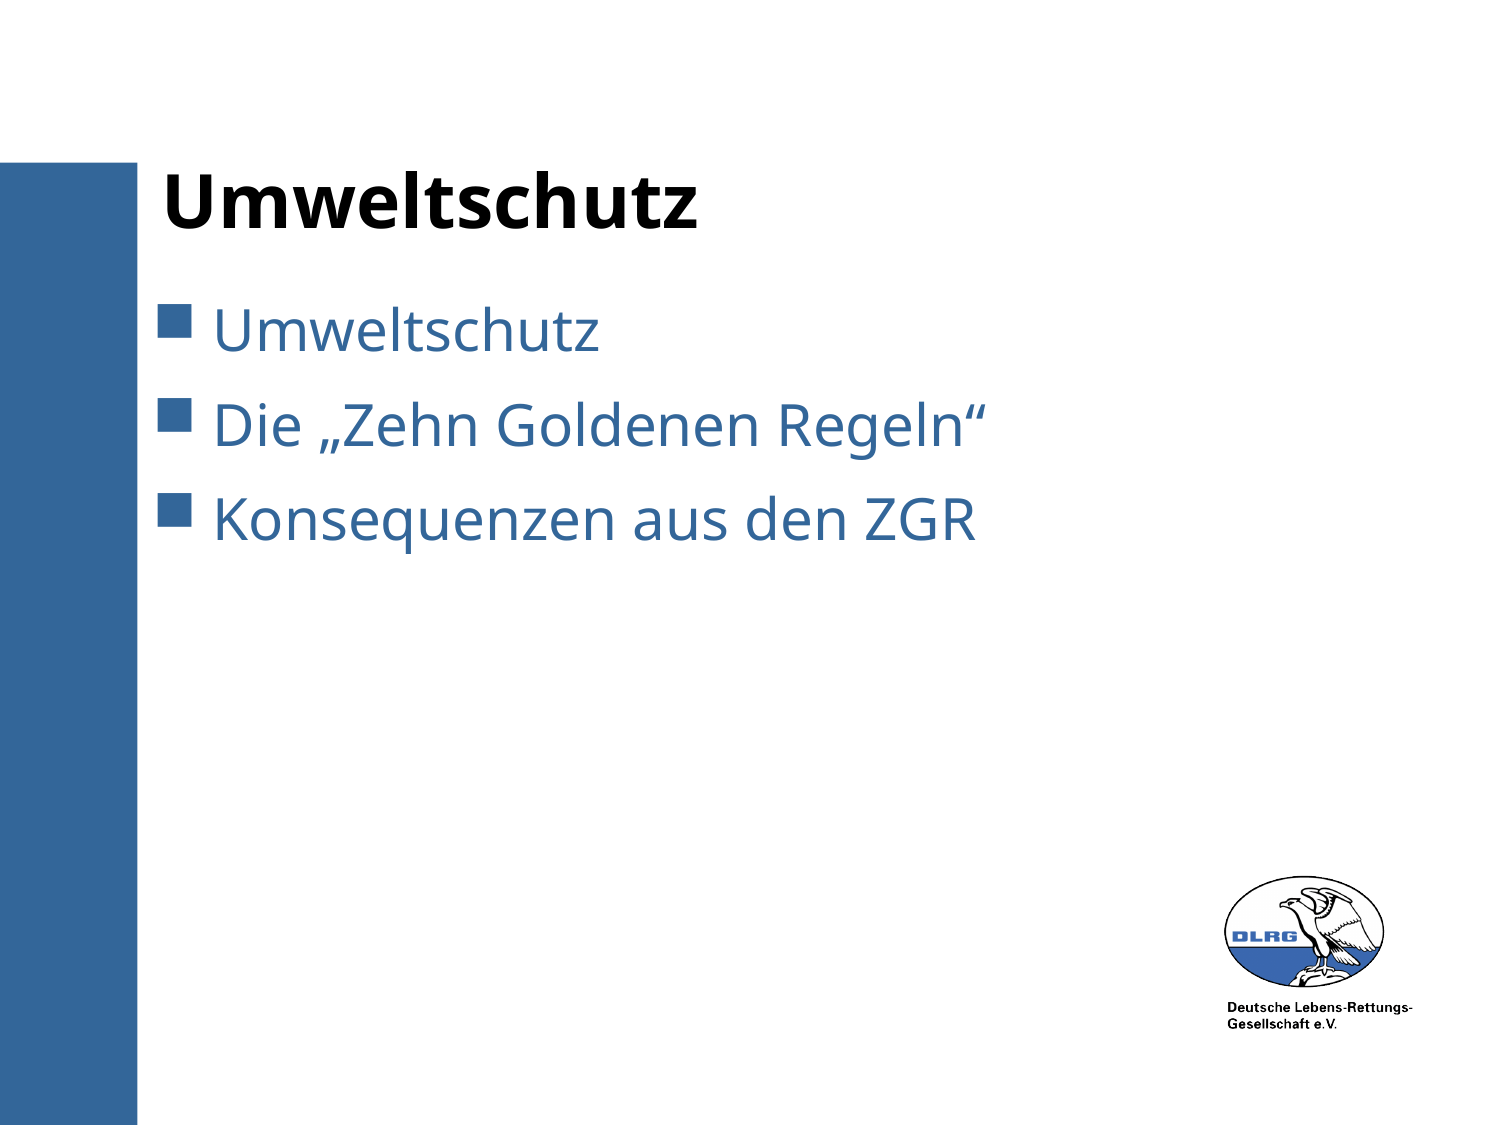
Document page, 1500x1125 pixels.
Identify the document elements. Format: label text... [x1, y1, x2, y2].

text_box Umweltschutz Die „Zehn Goldenen Regeln“ Konsequenzen aus den ZGR [138, 261, 1458, 1054]
text_box Umweltschutz [147, 138, 1440, 259]
